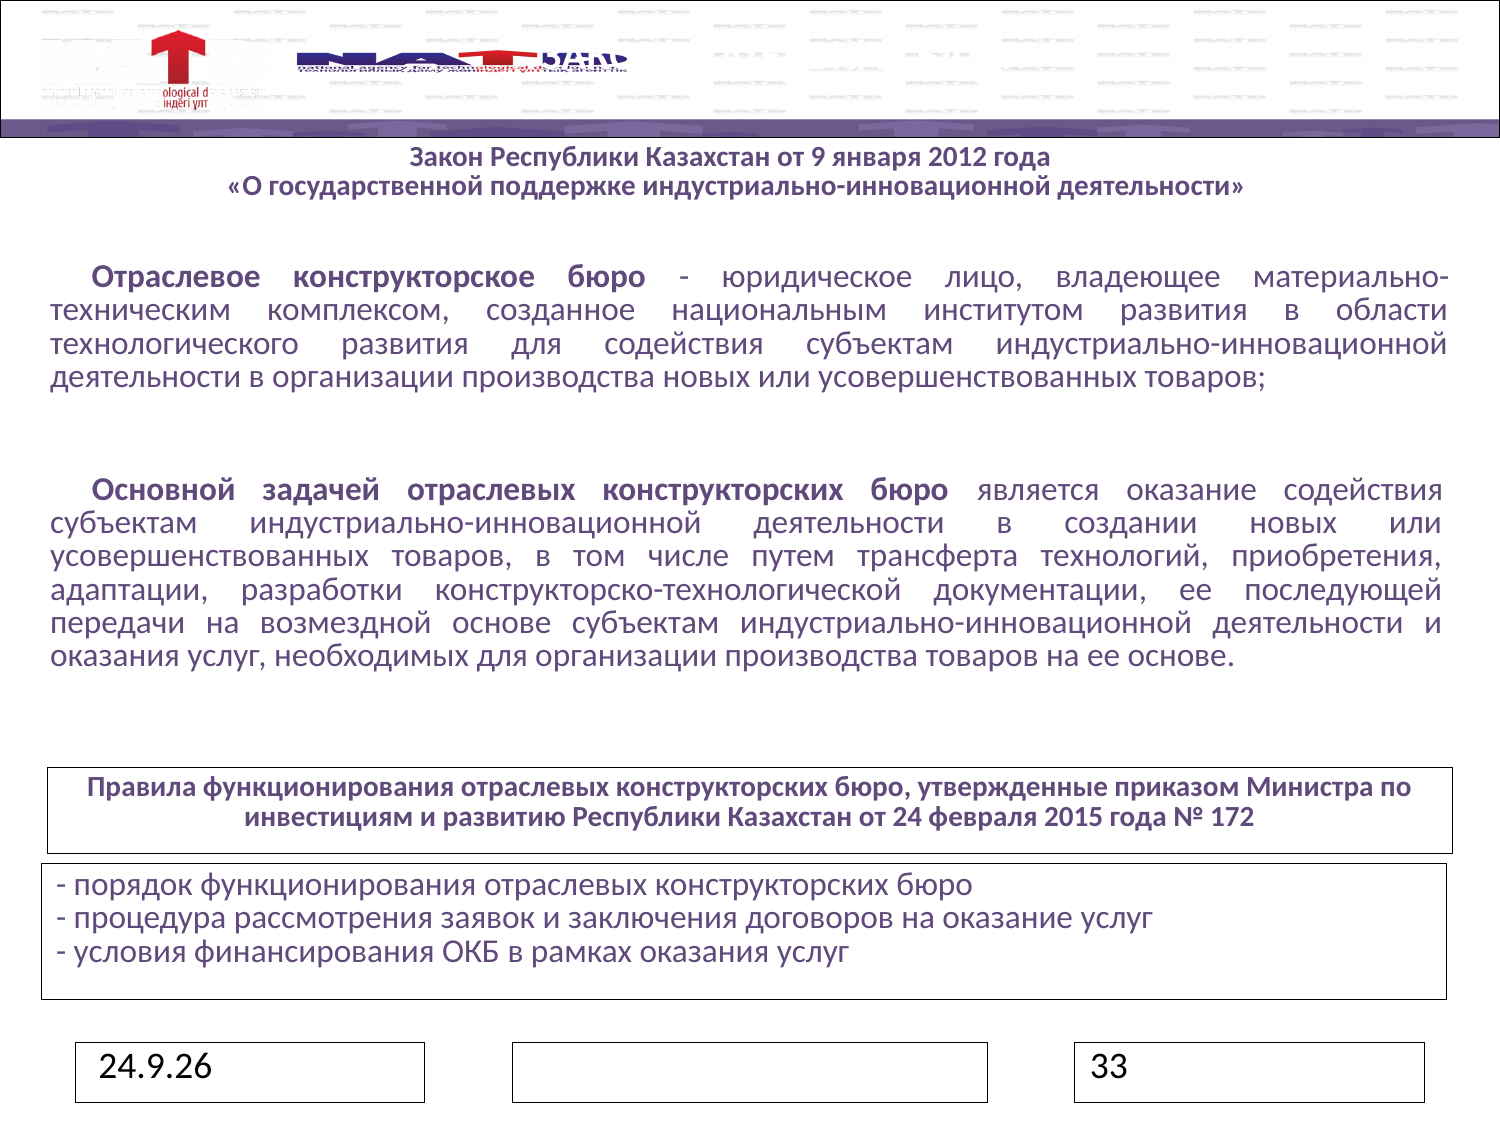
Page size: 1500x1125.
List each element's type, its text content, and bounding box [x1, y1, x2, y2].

slide_number 22 [1074, 1042, 1425, 1103]
text_box ЗАКОНОДАТЕЛЬНАЯ БАЗА [135, 30, 1415, 114]
text_box Закон Республики Казахстан от 9 января 2012 года «О государственной поддержке индустриально-инновационной деятельности» [127, 138, 1347, 255]
picture [0, 0, 1500, 138]
text_box Отраслевое конструкторское бюро - юридическое лицо, владеющее материально-техническим комплексом, созданное национальным институтом развития в области технологического развития для содействия субъектам индустриально-инновационной деятельности в организации производства новых или усовершенствованных товаров; [35, 255, 1465, 473]
text_box - порядок функционирования отраслевых конструкторских бюро - процедура рассмотрения заявок и заключения договоров на оказание услуг - условия финансирования ОКБ в рамках оказания услуг [41, 863, 1447, 1000]
text_box Правила функционирования отраслевых конструкторских бюро, утвержденные приказом Министра по инвестициям и развитию Республики Казахстан от 24 февраля 2015 года № 172 [47, 767, 1453, 854]
text_box Основной задачей отраслевых конструкторских бюро является оказание содействия субъектам индустриально-инновационной деятельности в создании новых или усовершенствованных товаров, в том числе путем трансферта технологий, приобретения, адаптации, разработки конструкторско-технологической документации, ее последующей передачи на возмездной основе субъектам индустриально-инновационной деятельности и оказания услуг, необходимых для организации производства товаров на ее основе. [35, 467, 1459, 726]
